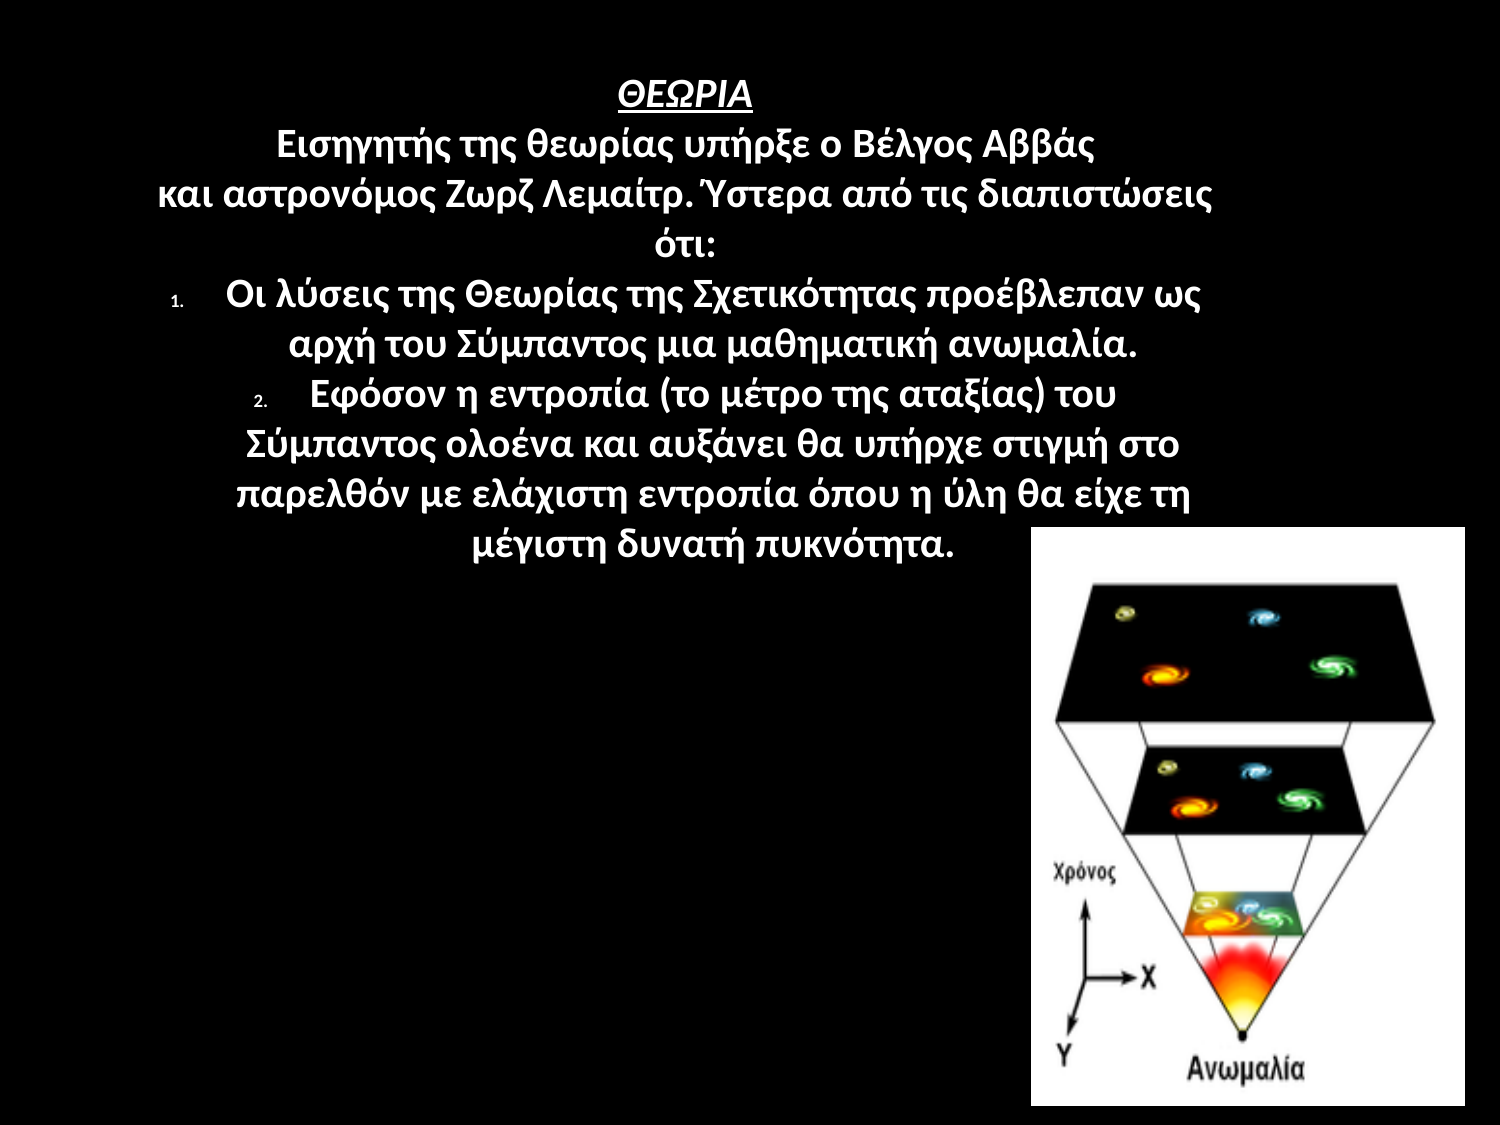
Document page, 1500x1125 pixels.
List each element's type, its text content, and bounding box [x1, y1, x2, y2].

picture [1031, 527, 1465, 1106]
text_box ΘΕΩΡΙΑ Εισηγητής της θεωρίας υπήρξε ο Βέλγος Αββάς και αστρονόμος Ζωρζ Λεμαίτρ. Ύστερα από τις διαπιστώσεις ότι: Οι λύσεις της Θεωρίας της Σχετικότητας προέβλεπαν ως αρχή του Σύμπαντος μια μαθηματική ανωμαλία. Εφόσον η εντροπία (το μέτρο της αταξίας) του Σύμπαντος ολοένα και αυξάνει θα υπήρχε στιγμή στο παρελθόν με ελάχιστη εντροπία όπου η ύλη θα είχε τη μέγιστη δυνατή πυκνότητα. [140, 58, 1231, 574]
